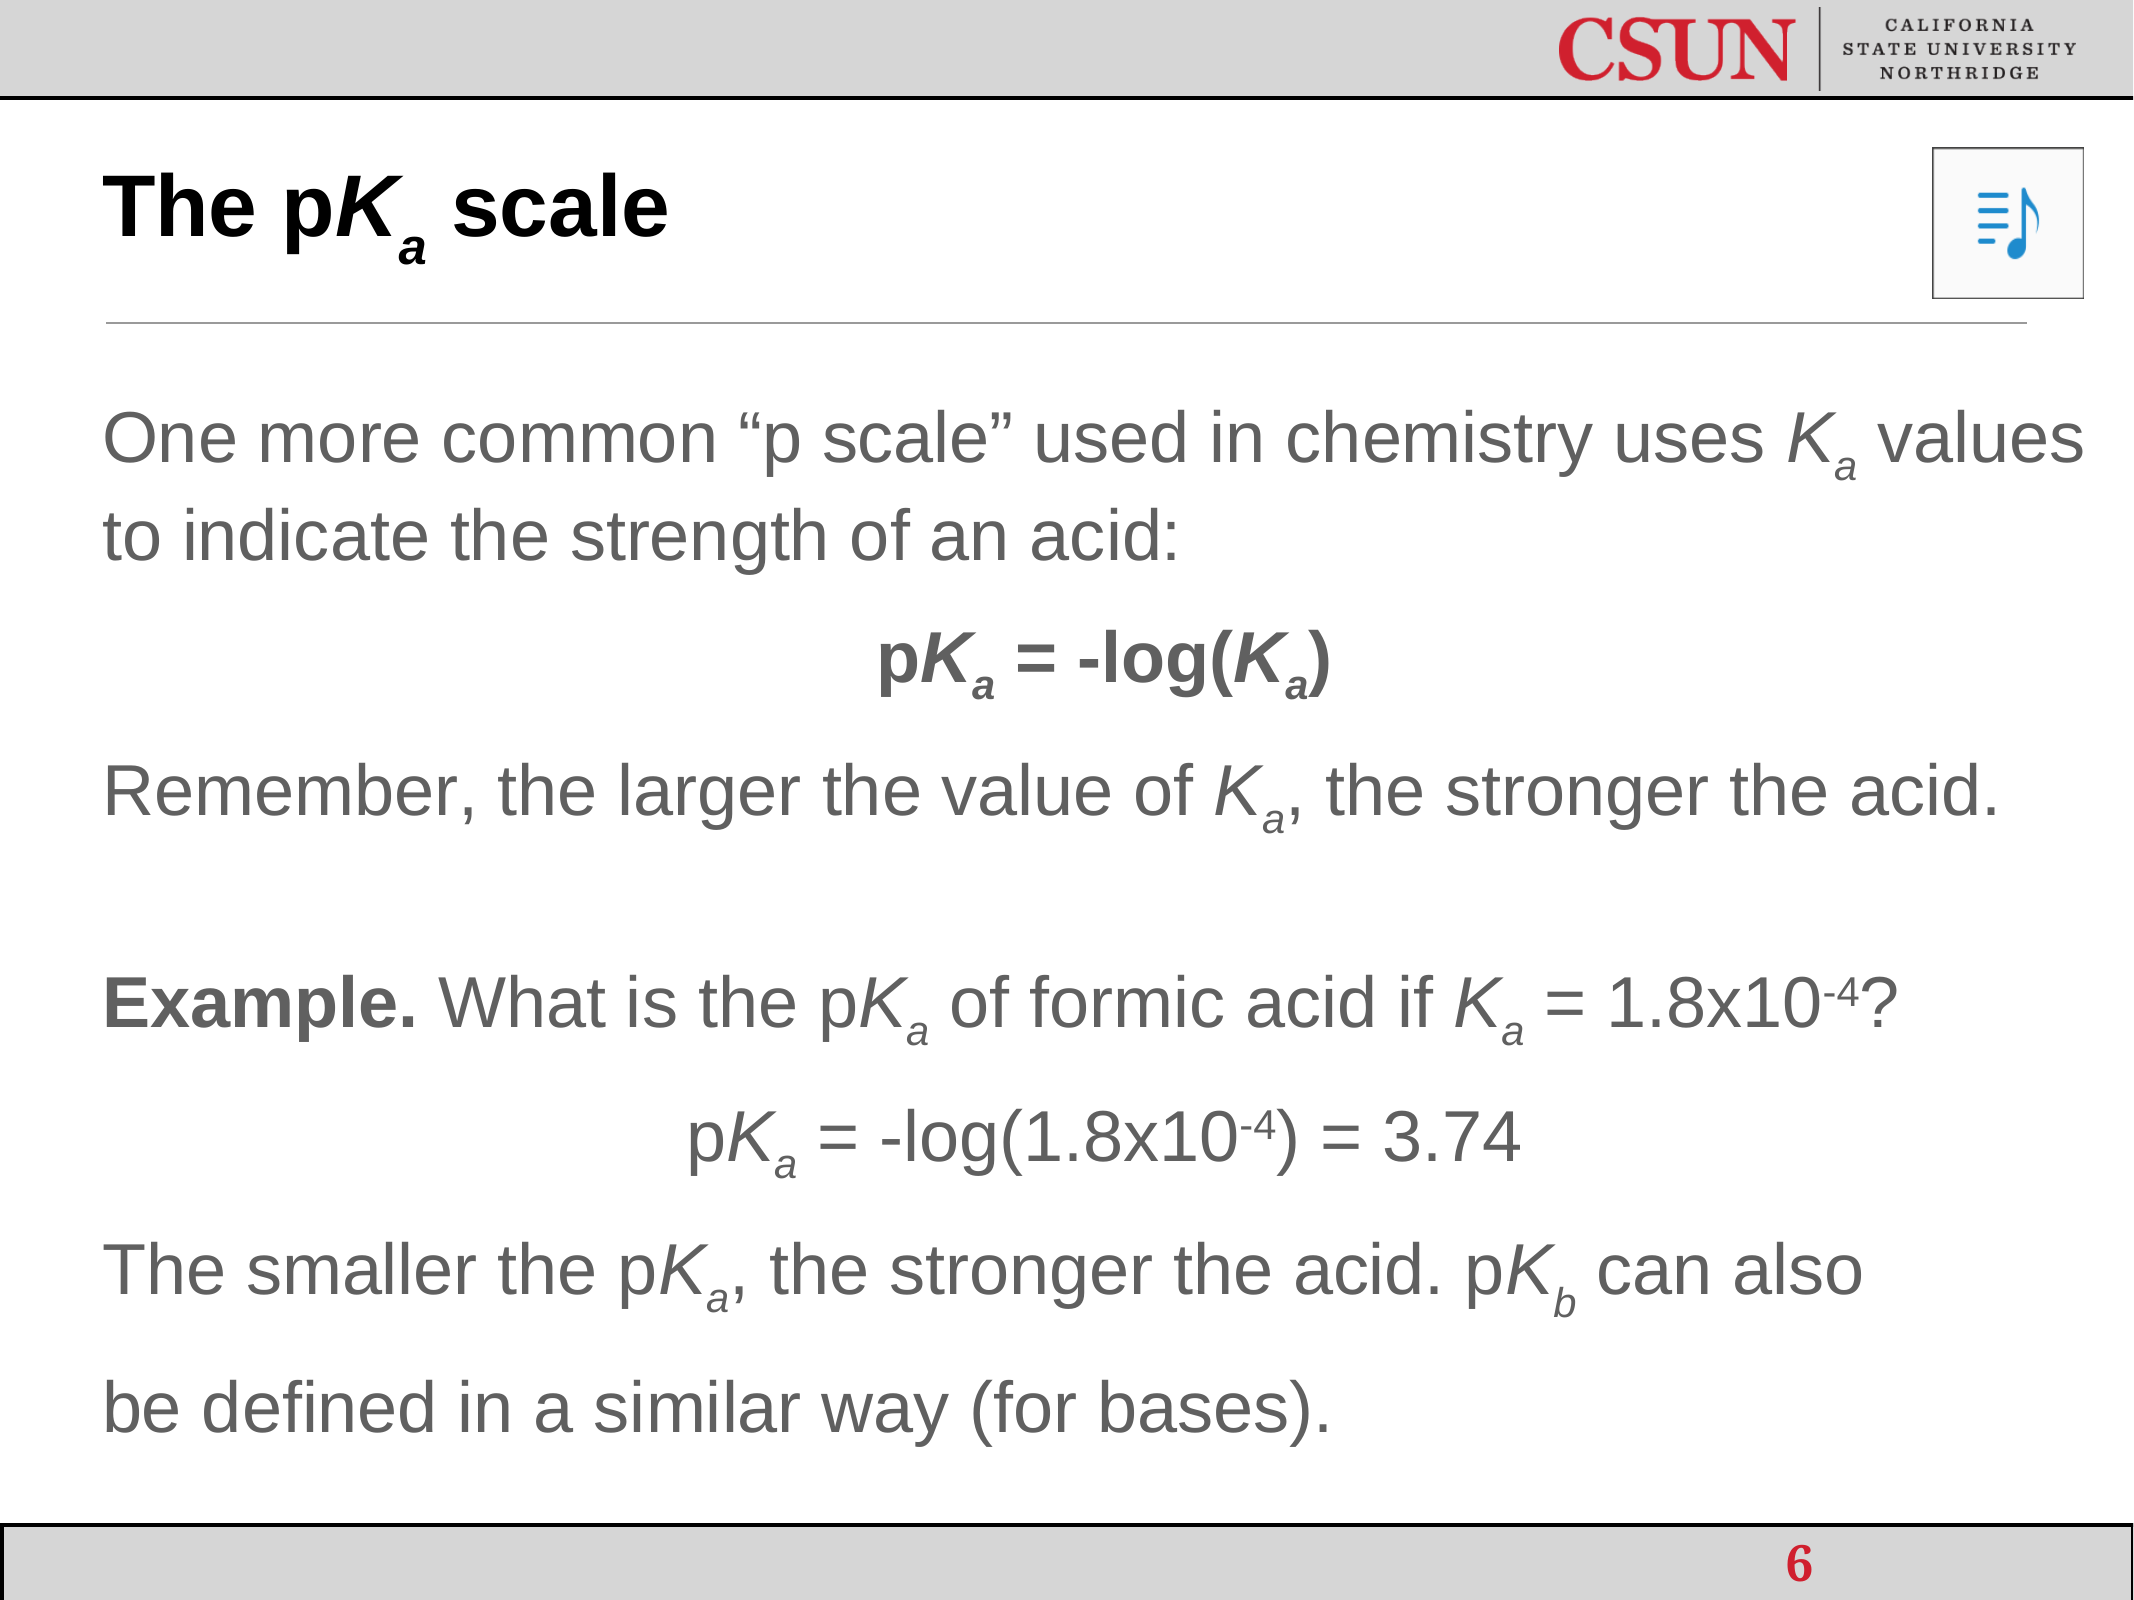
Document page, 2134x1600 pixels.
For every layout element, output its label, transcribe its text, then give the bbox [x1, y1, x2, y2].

list One more common “p scale” used in chemistry uses Ka values to indicate the strength of an acid: pKa = -log(Ka) Remember, the larger the value of Ka, the stronger the acid. Example. What is the pKa of formic acid if Ka = 1.8x10-4? pKa = -log(1.8x10-4) = 3.74 The smaller the pKa, the stronger the acid. pKb can also be defined in a similar way (for bases). [93, 382, 2116, 1460]
title The pKa scale [93, 104, 2040, 284]
text_box [1931, 146, 2086, 301]
picture [1559, 7, 2076, 91]
